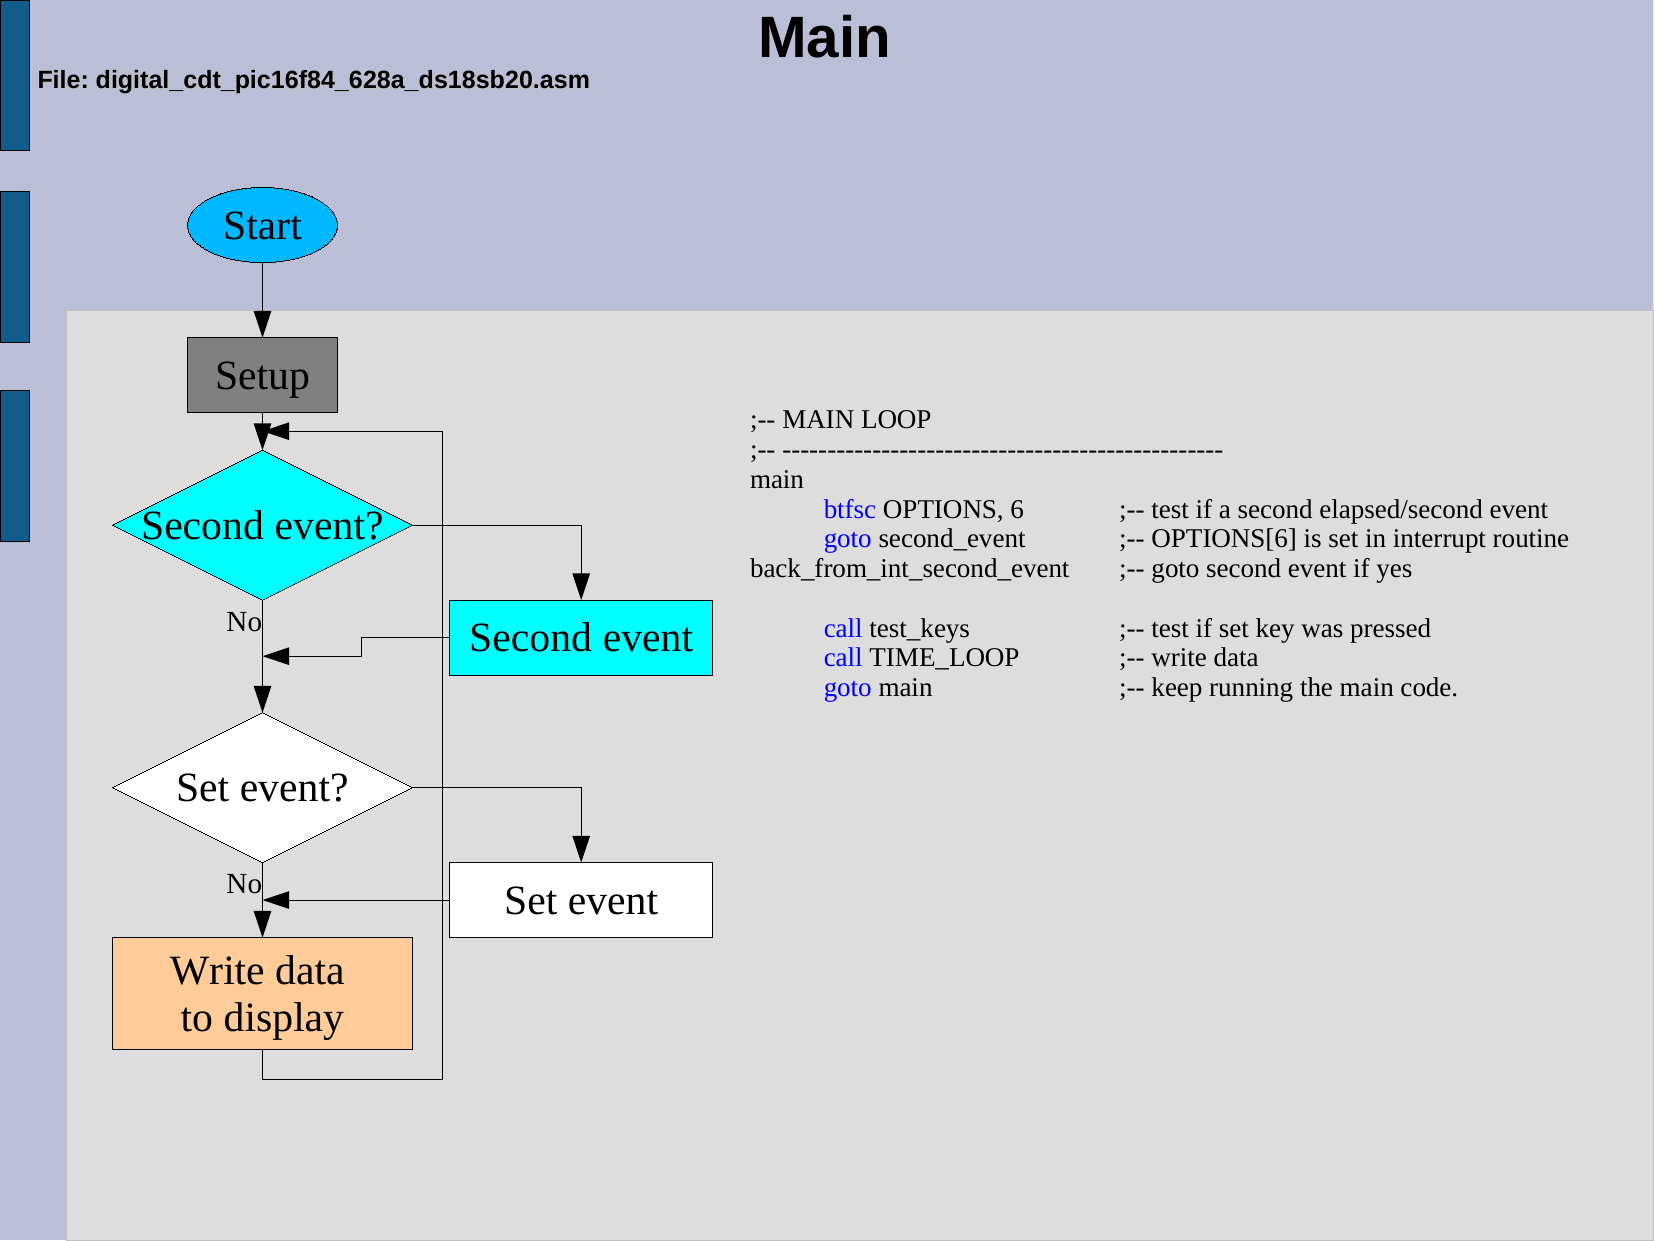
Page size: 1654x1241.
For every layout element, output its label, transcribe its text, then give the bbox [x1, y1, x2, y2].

text_box Set event [449, 862, 713, 938]
text_box ;-- MAIN LOOP ;-- ------------------------------------------------- main btfsc OPTIONS, 6 ;-- test if a second elapsed/second event goto second_event ;-- OPTIONS[6] is set in interrupt routine back_from_int_second_event ;-- goto second event if yes call test_keys ;-- test if set key was pressed call TIME_LOOP ;-- write data goto main ;-- keep running the main code. [750, 375, 1613, 863]
text_box Second event [449, 600, 713, 676]
text_box Set event? [112, 712, 412, 863]
text_box Start [187, 187, 338, 263]
title File: digital_cdt_pic16f84_628a_ds18sb20.asm [37, 47, 1651, 113]
text_box No [226, 867, 263, 901]
text_box Write data to display [112, 937, 413, 1050]
text_box Setup [187, 337, 338, 413]
text_box No [226, 605, 263, 638]
title Main [0, 0, 1651, 76]
text_box Second event? [112, 450, 413, 600]
